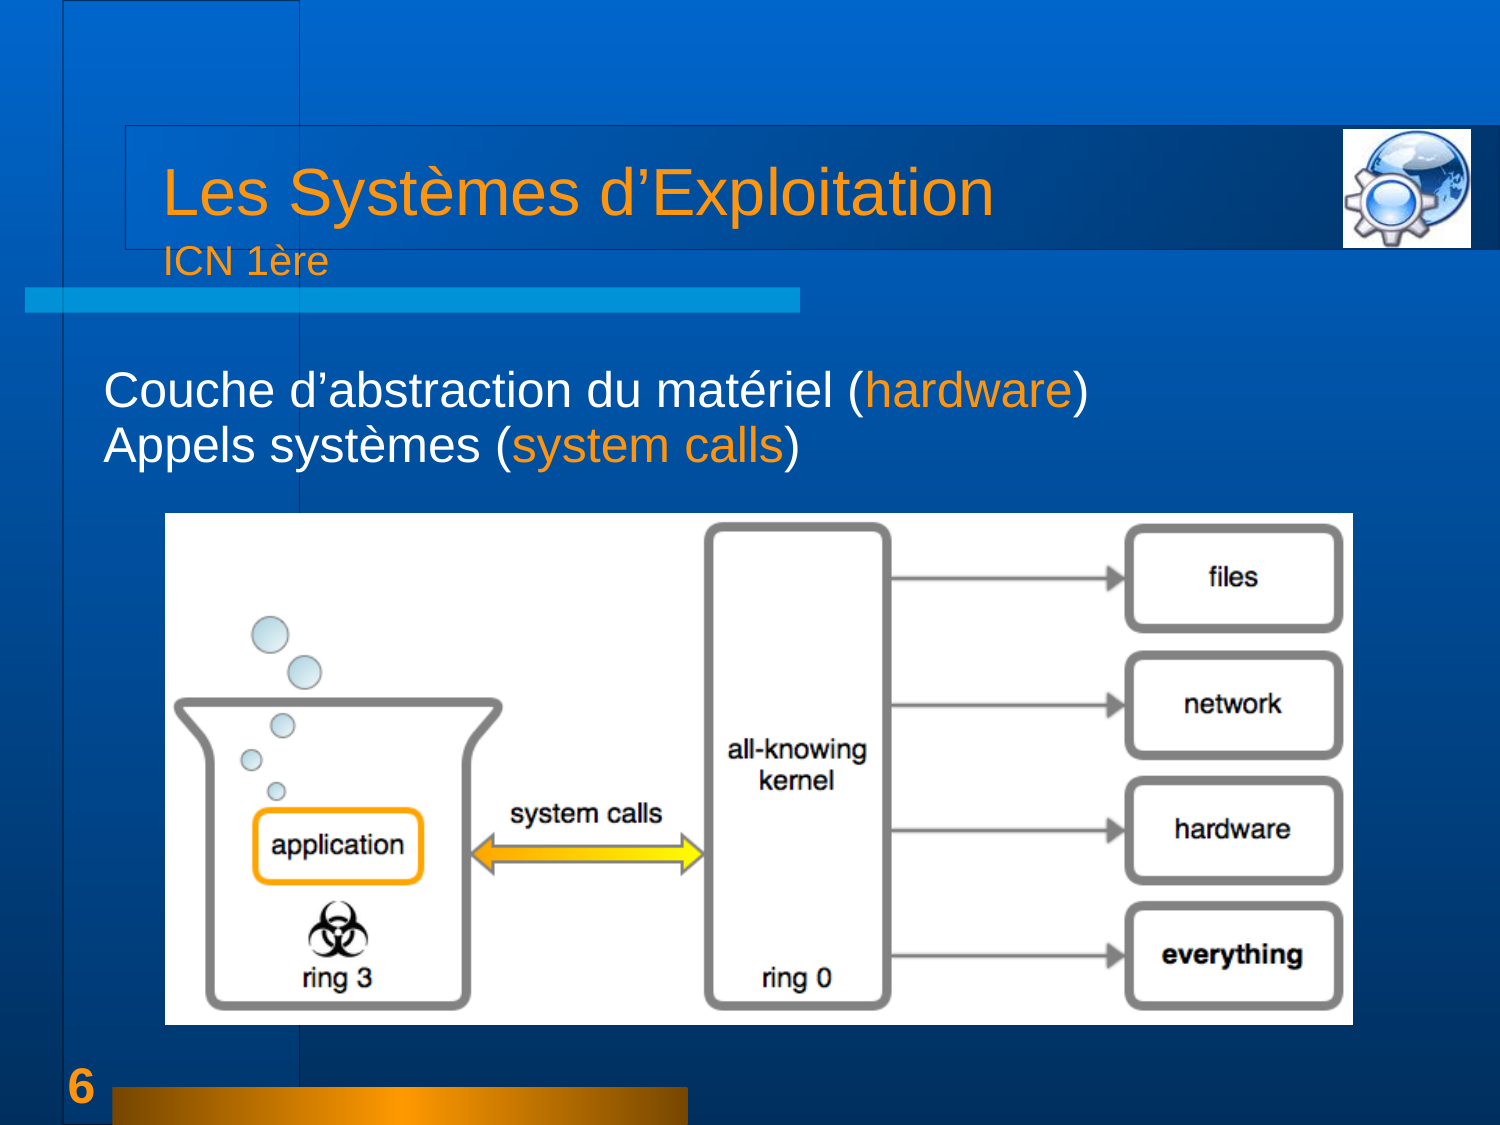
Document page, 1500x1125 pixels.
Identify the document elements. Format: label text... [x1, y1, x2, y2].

picture [165, 537, 1353, 1025]
text_box Couche d’abstraction du matériel (hardware) Appels systèmes (system calls) [88, 354, 1418, 537]
picture [1343, 129, 1471, 248]
